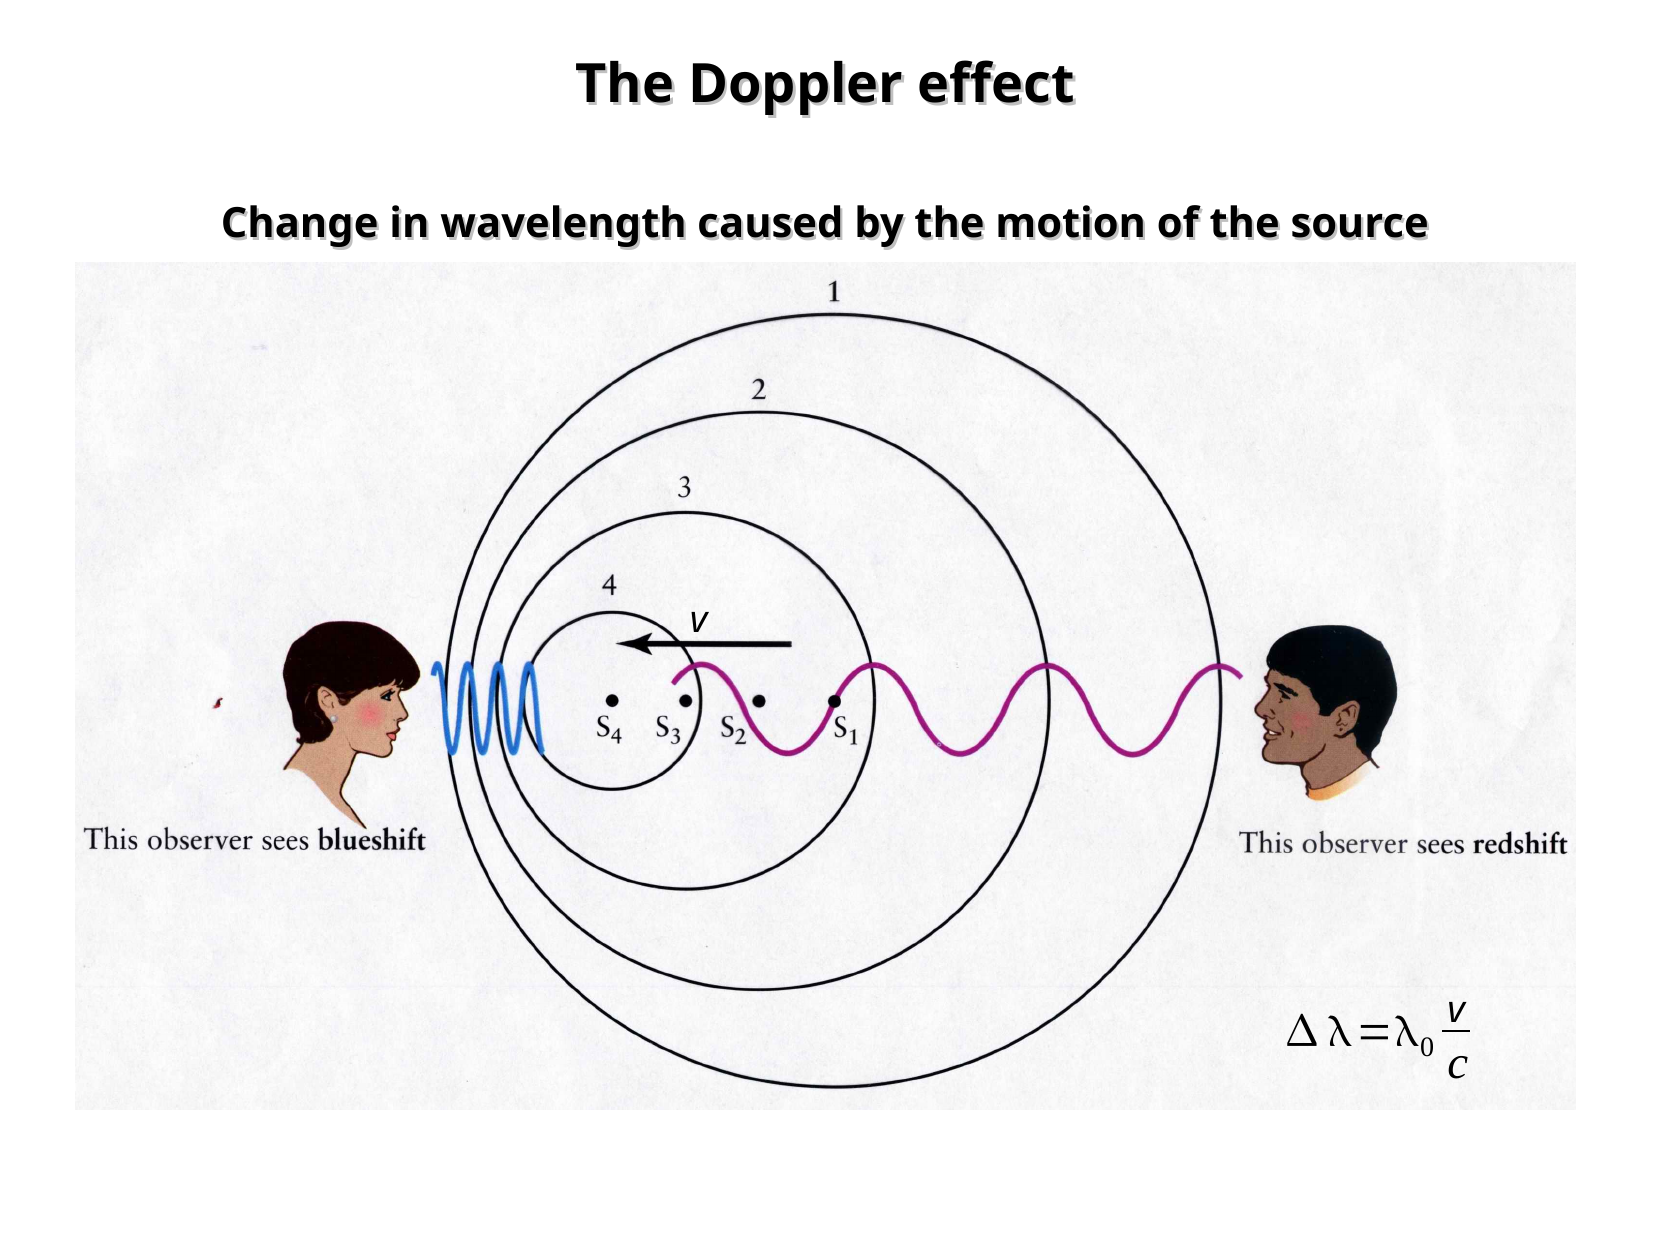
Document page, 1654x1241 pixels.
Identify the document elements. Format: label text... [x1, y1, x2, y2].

text_box v [1432, 975, 1483, 1088]
text_box The Doppler effect Change in wavelength caused by the motion of the source [75, 37, 1576, 227]
picture [75, 262, 1576, 1111]
text_box v [675, 585, 763, 698]
chart [1275, 976, 1432, 1088]
